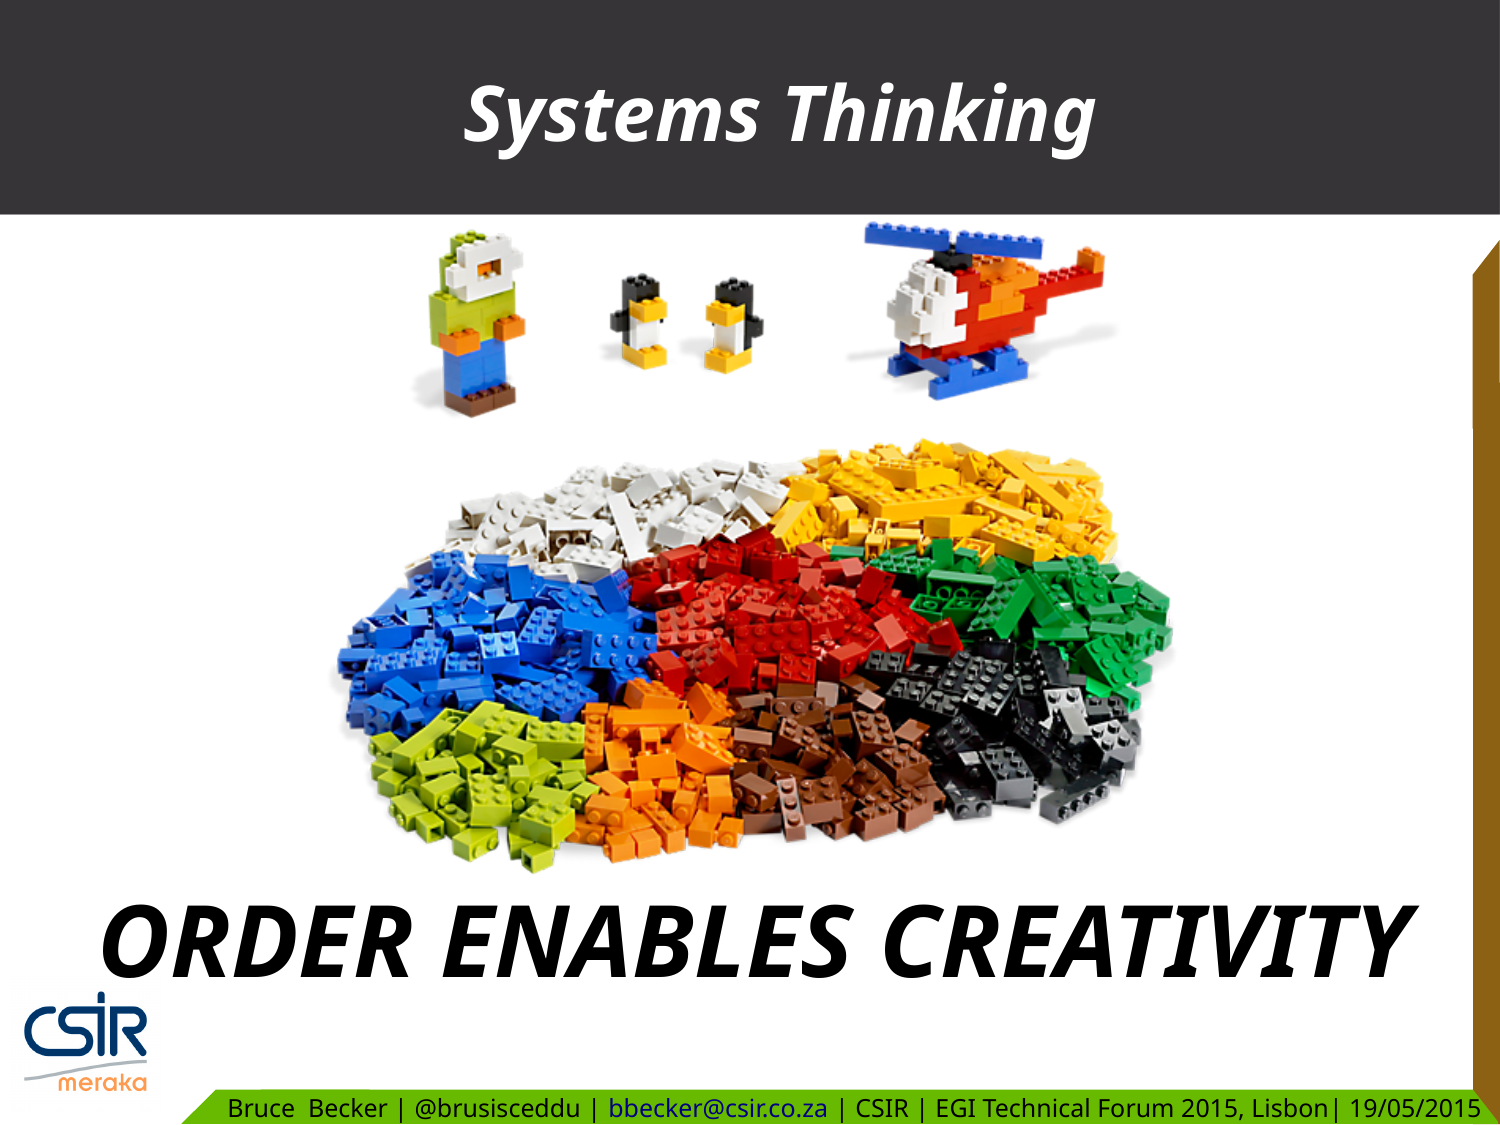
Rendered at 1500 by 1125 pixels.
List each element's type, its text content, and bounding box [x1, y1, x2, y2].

picture [10, 974, 161, 1112]
text_box ORDER ENABLES CREATIVITY [81, 870, 1429, 1010]
title Systems Thinking [185, 18, 1377, 206]
picture [0, 0, 1500, 870]
